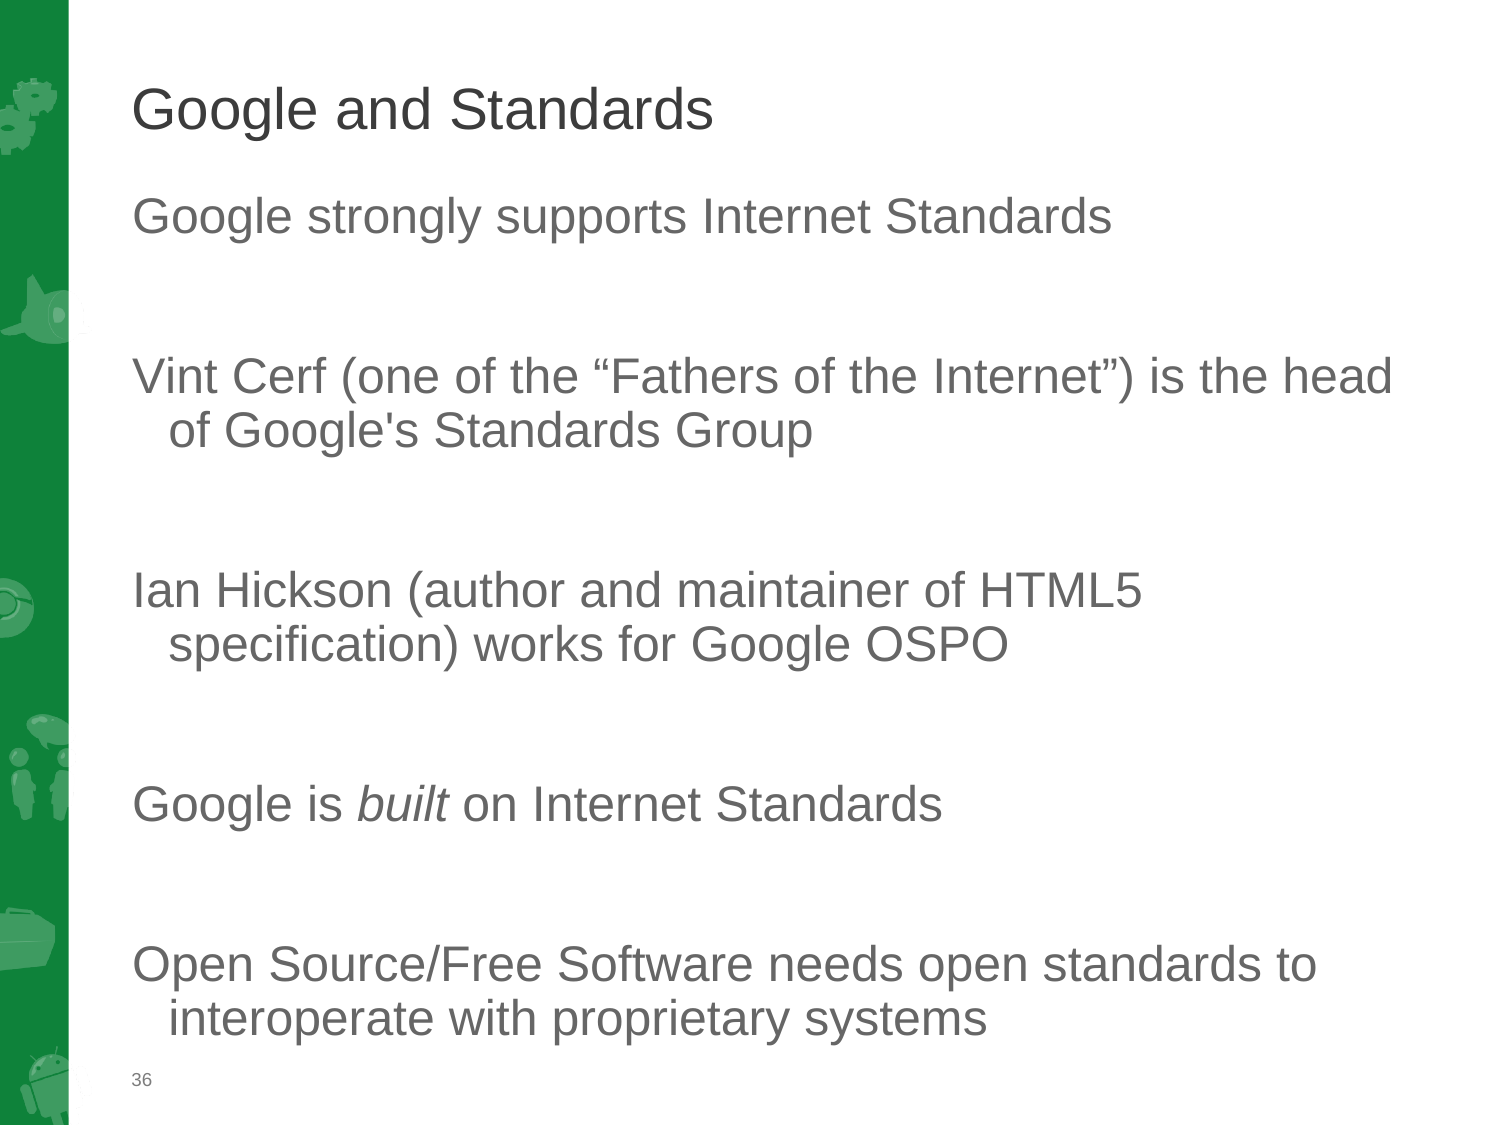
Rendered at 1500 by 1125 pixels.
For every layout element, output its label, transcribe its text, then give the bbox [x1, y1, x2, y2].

picture [0, 274, 92, 344]
text_box Google and Standards [116, 37, 1431, 150]
picture [0, 907, 56, 972]
picture [9, 714, 76, 821]
picture [0, 578, 34, 638]
text_box Google strongly supports Internet Standards Vint Cerf (one of the “Fathers of the Internet”) is the head of Google's Standards Group Ian Hickson (author and maintainer of HTML5 specification) works for Google OSPO Google is built on Internet Standards Open Source/Free Software needs open standards to interoperate with proprietary systems [116, 182, 1429, 982]
picture [20, 1046, 92, 1125]
text_box <number> [116, 1061, 181, 1098]
picture [0, 78, 58, 155]
